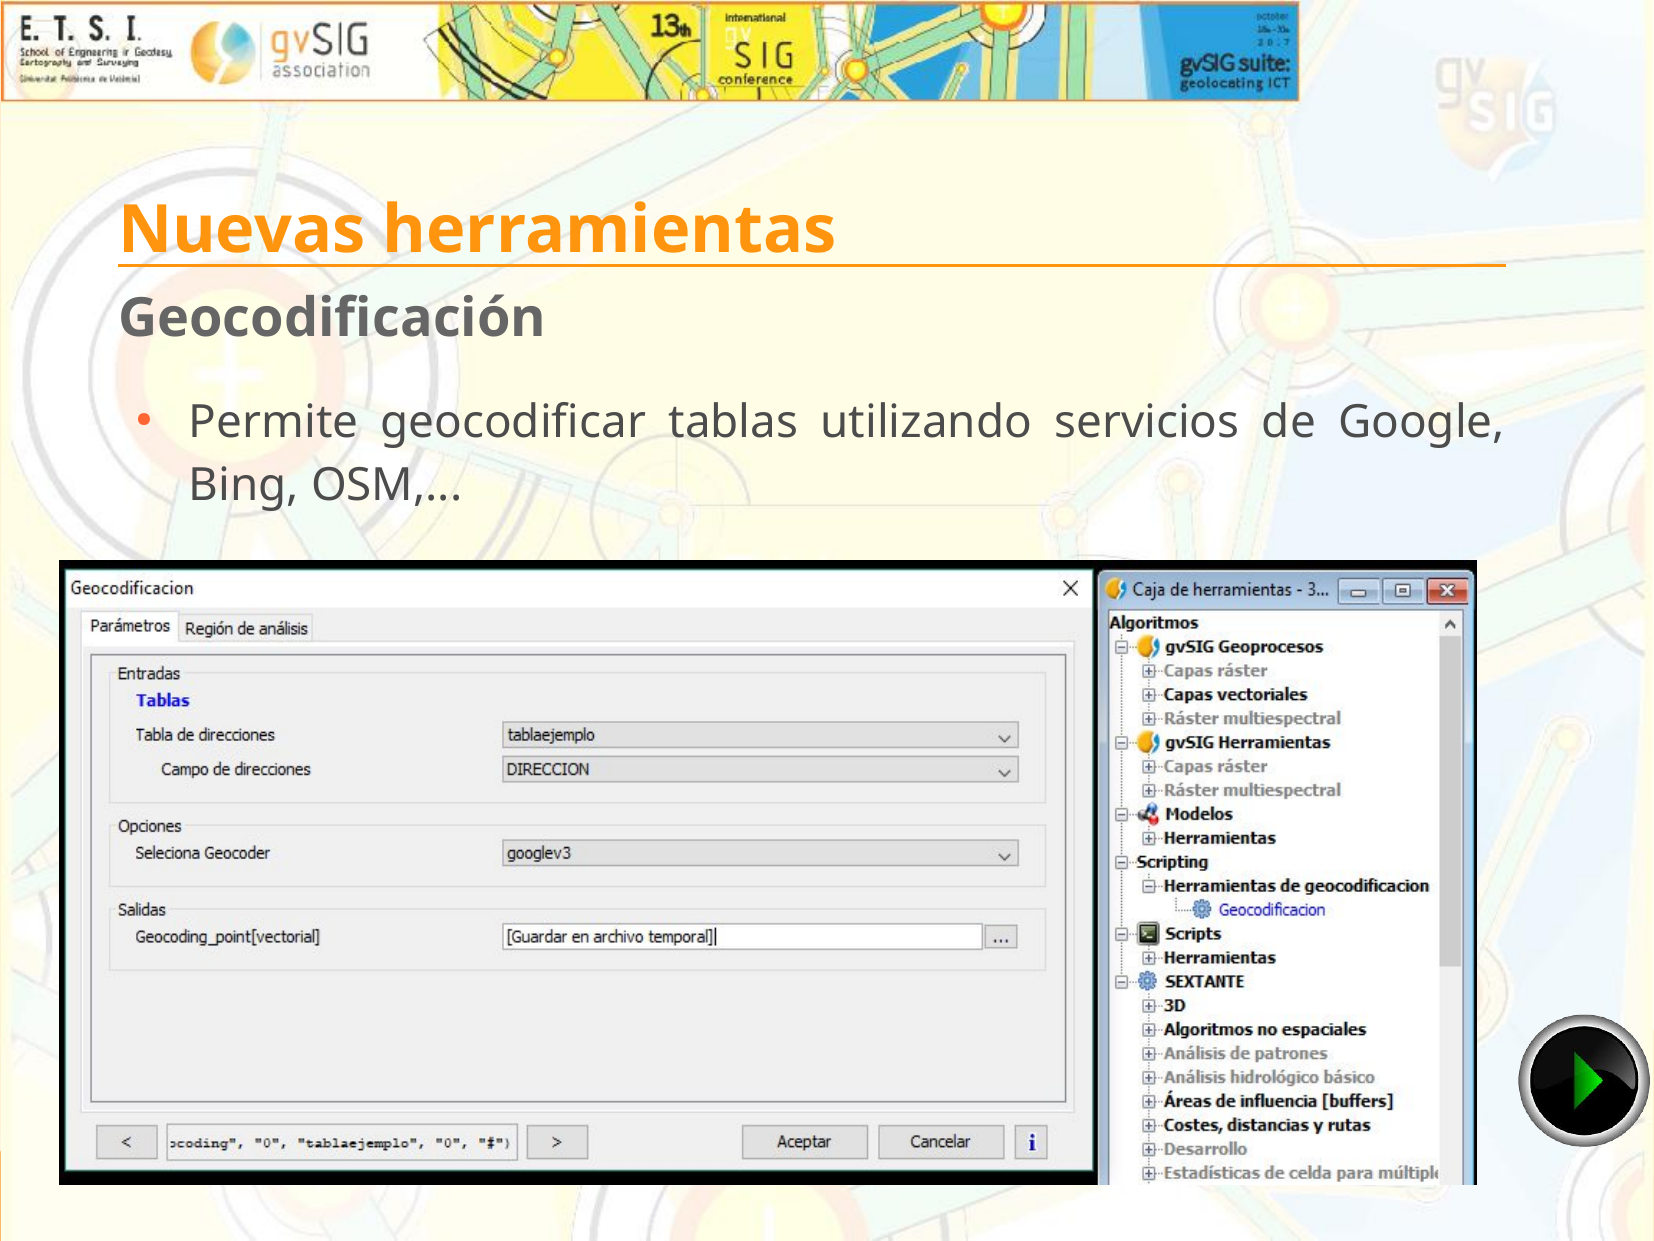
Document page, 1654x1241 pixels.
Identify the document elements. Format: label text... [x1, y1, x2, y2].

picture [0, 0, 1654, 1241]
title Nuevas herramientas [118, 177, 1607, 276]
text_box Geocodificación [118, 252, 1418, 379]
list Permite geocodificar tablas utilizando servicios de Google, Bing, OSM,... [118, 311, 1506, 1093]
